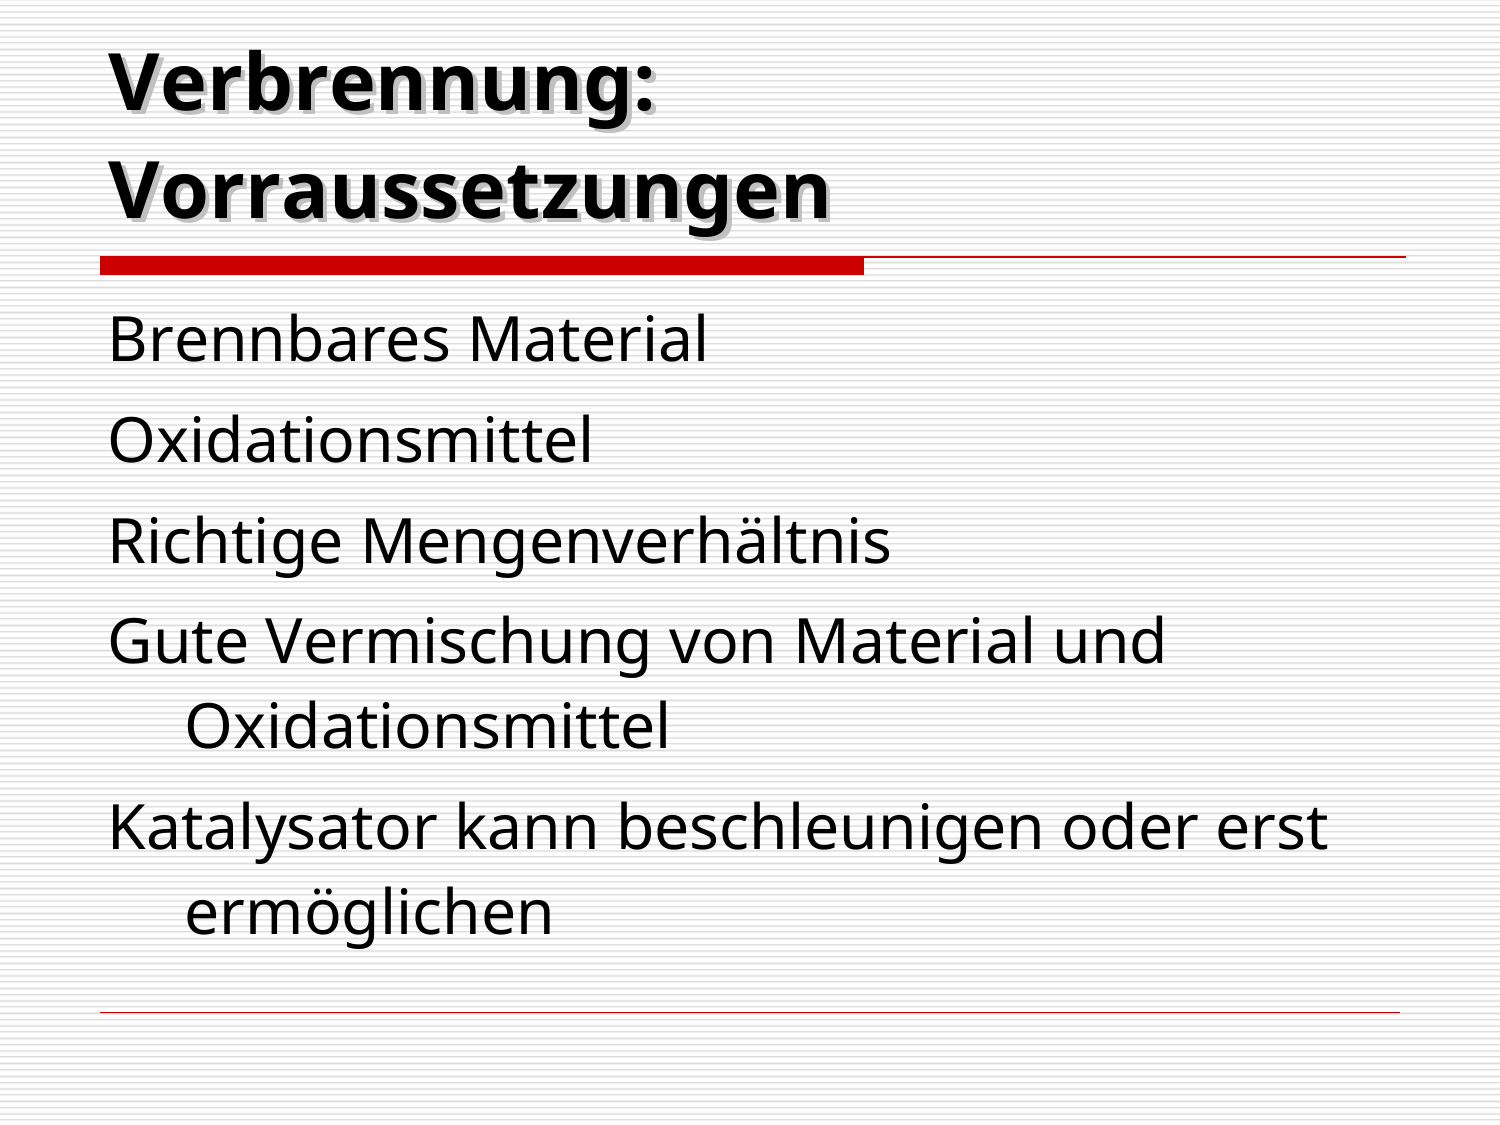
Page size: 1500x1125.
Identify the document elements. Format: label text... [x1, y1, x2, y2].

title Verbrennung: Vorraussetzungen [94, 49, 1407, 250]
list Brennbares Material Oxidationsmittel Richtige Mengenverhältnis Gute Vermischung von Material und Oxidationsmittel Katalysator kann beschleunigen oder erst ermöglichen [92, 287, 1406, 988]
picture [0, 0, 1500, 1125]
